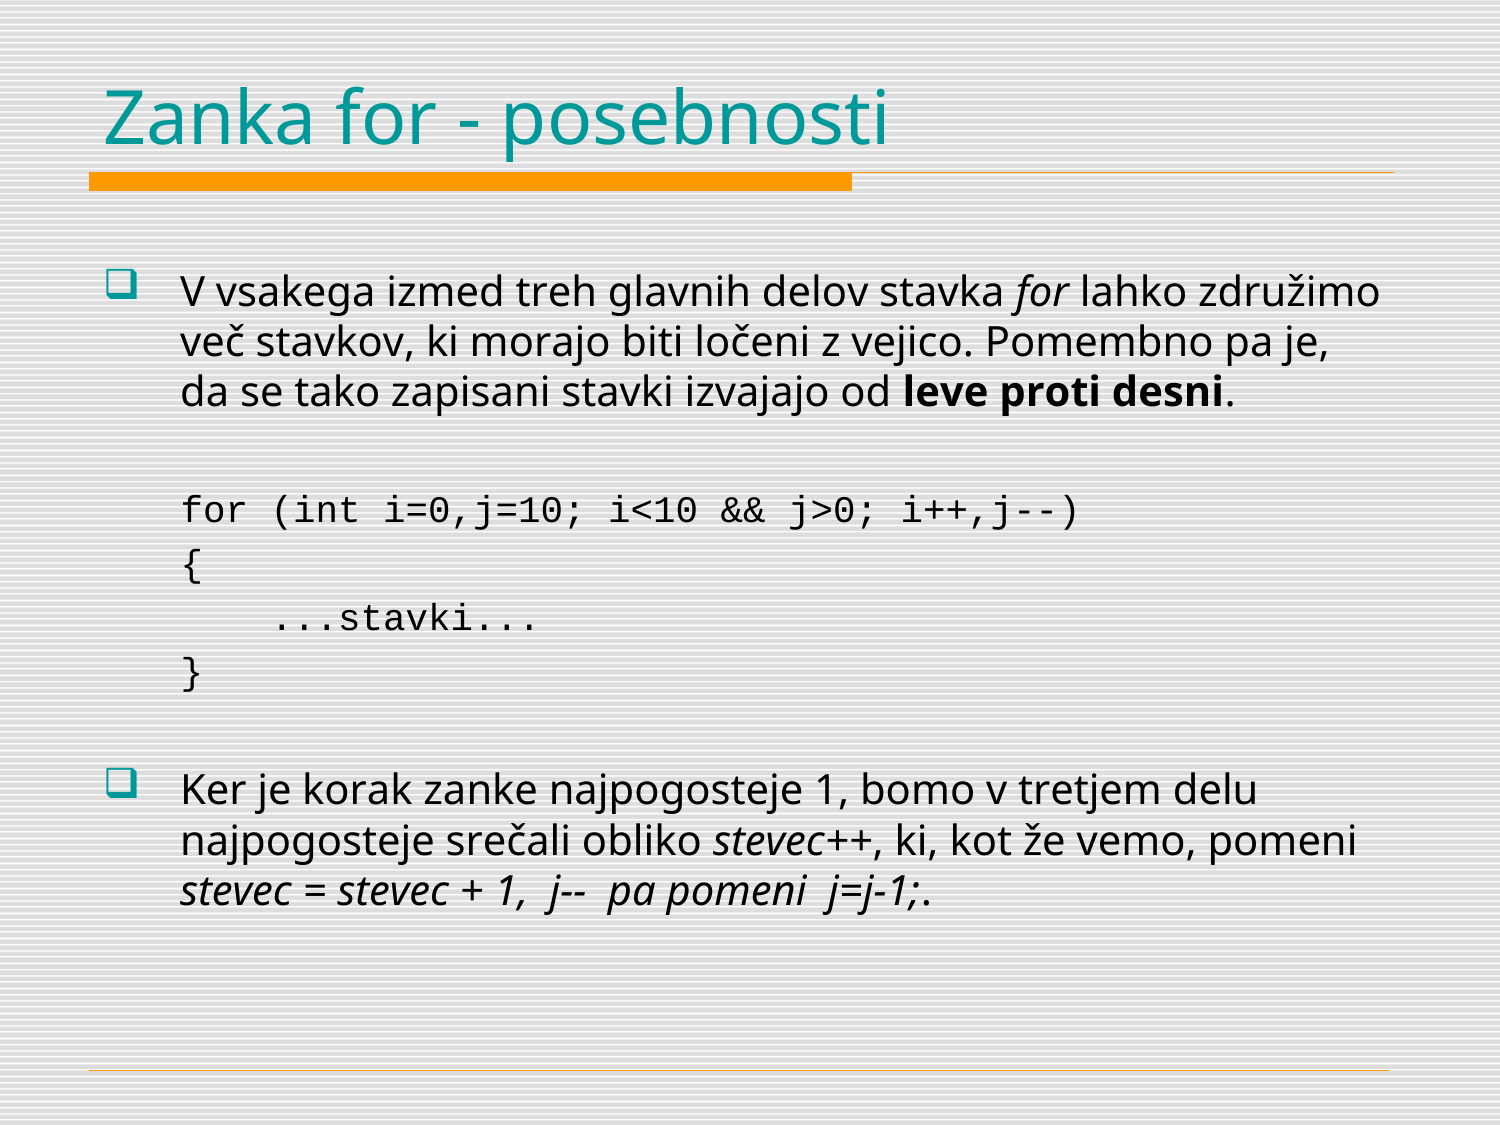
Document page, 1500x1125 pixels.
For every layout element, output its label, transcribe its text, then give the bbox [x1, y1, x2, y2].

list V vsakega izmed treh glavnih delov stavka for lahko združimo več stavkov, ki morajo biti ločeni z vejico. Pomembno pa je, da se tako zapisani stavki izvajajo od leve proti desni. for (int i=0,j=10; i<10 && j>0; i++,j--) { ...stavki... } Ker je korak zanke najpogosteje 1, bomo v tretjem delu najpogosteje srečali obliko stevec++, ki, kot že vemo, pomeni stevec = stevec + 1, j-- pa pomeni j=j-1;. [88, 196, 1401, 1059]
picture [0, 0, 1500, 1125]
title Zanka for - posebnosti [88, 54, 1401, 167]
